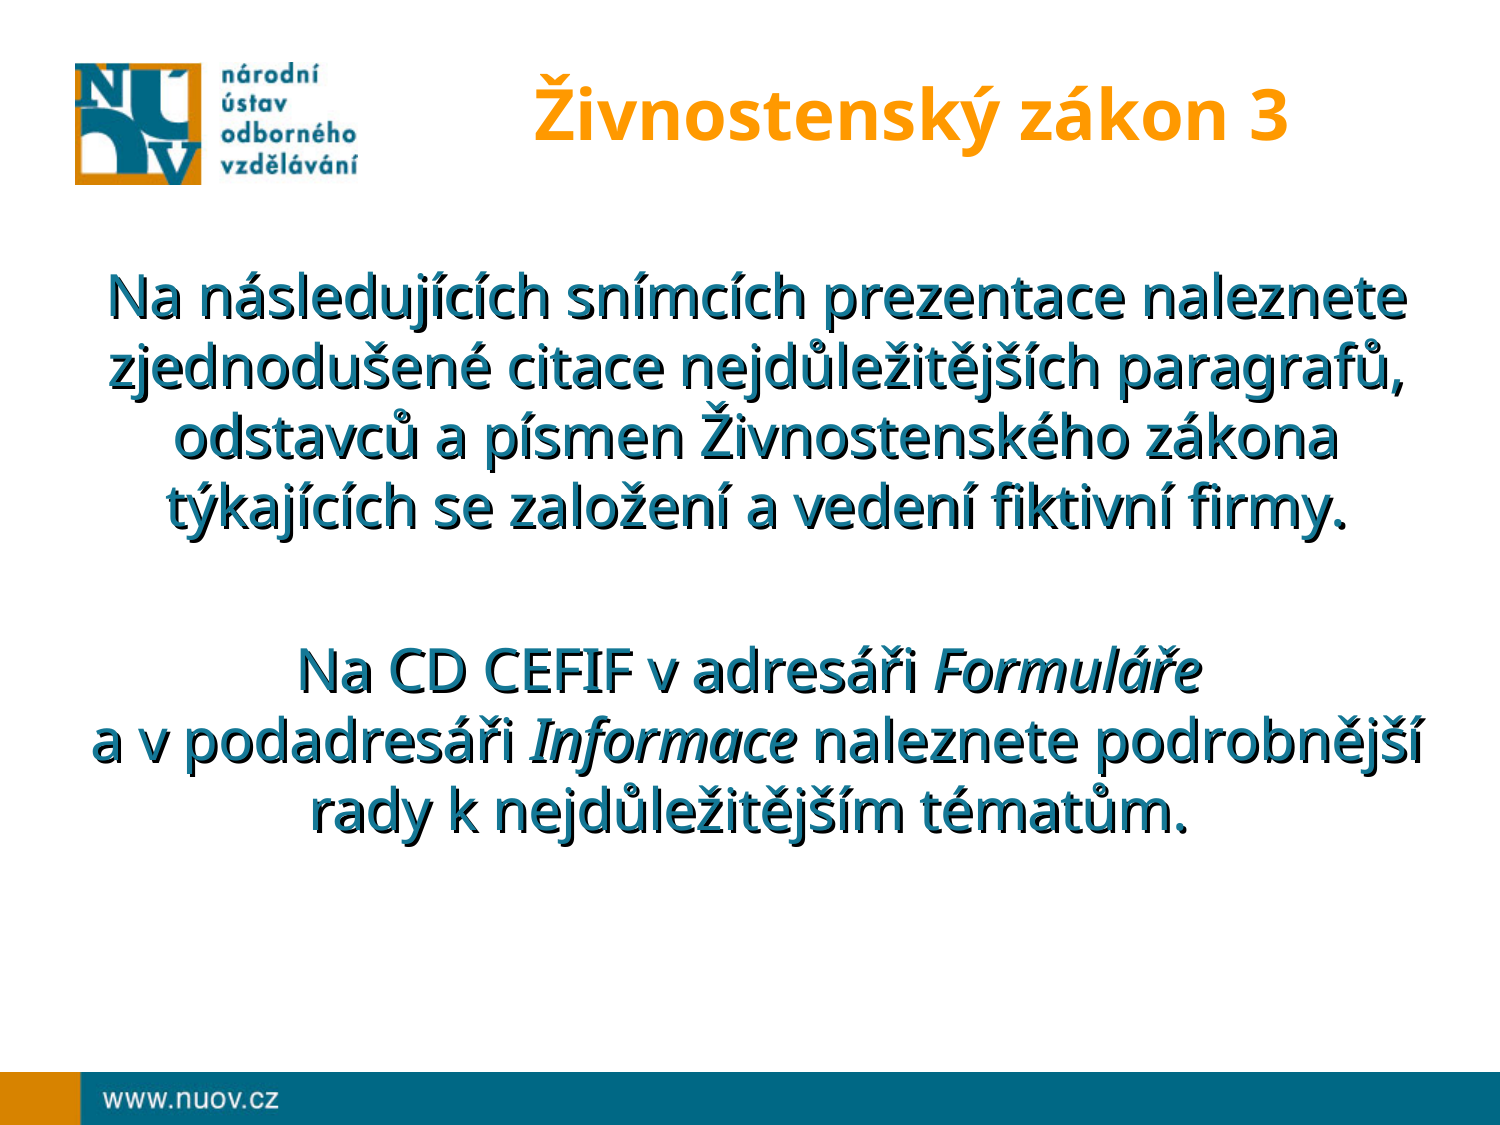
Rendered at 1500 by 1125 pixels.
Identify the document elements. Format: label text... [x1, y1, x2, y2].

text_box [75, 62, 358, 185]
text_box [0, 1072, 1500, 1125]
title Živnostenský zákon 3 [399, 37, 1425, 188]
text_box Na následujících snímcích prezentace naleznete zjednodušené citace nejdůležitějších paragrafů, odstavců a písmen Živnostenského zákona týkajících se založení a vedení fiktivní firmy. Na CD CEFIF v adresáři Formuláře a v podadresáři Informace naleznete podrobnější rady k nejdůležitějším tématům. [62, 249, 1450, 851]
